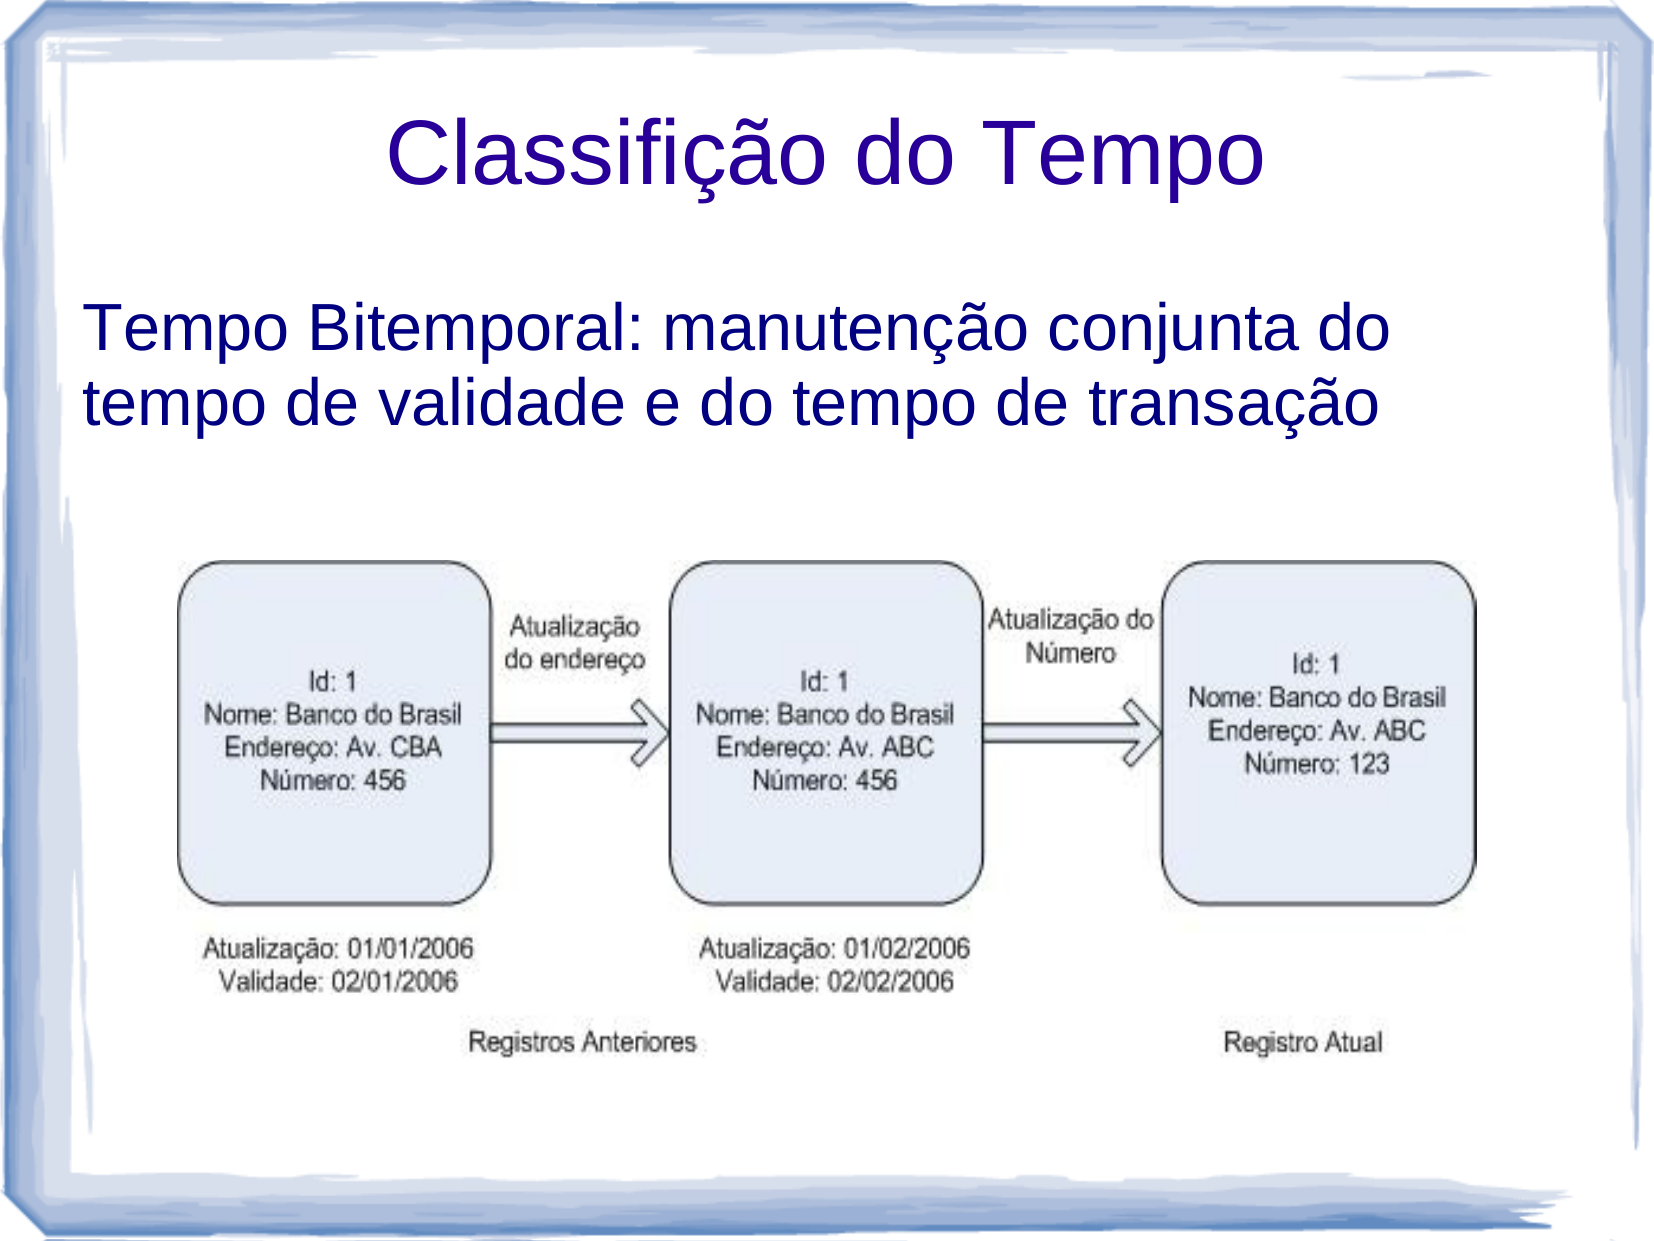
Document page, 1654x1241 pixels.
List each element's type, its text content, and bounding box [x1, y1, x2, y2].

list Tempo Bitemporal: manutenção conjunta do tempo de validade e do tempo de transação [82, 290, 1571, 1094]
picture [0, 0, 1654, 1241]
title Classifição do Tempo [82, 49, 1571, 257]
